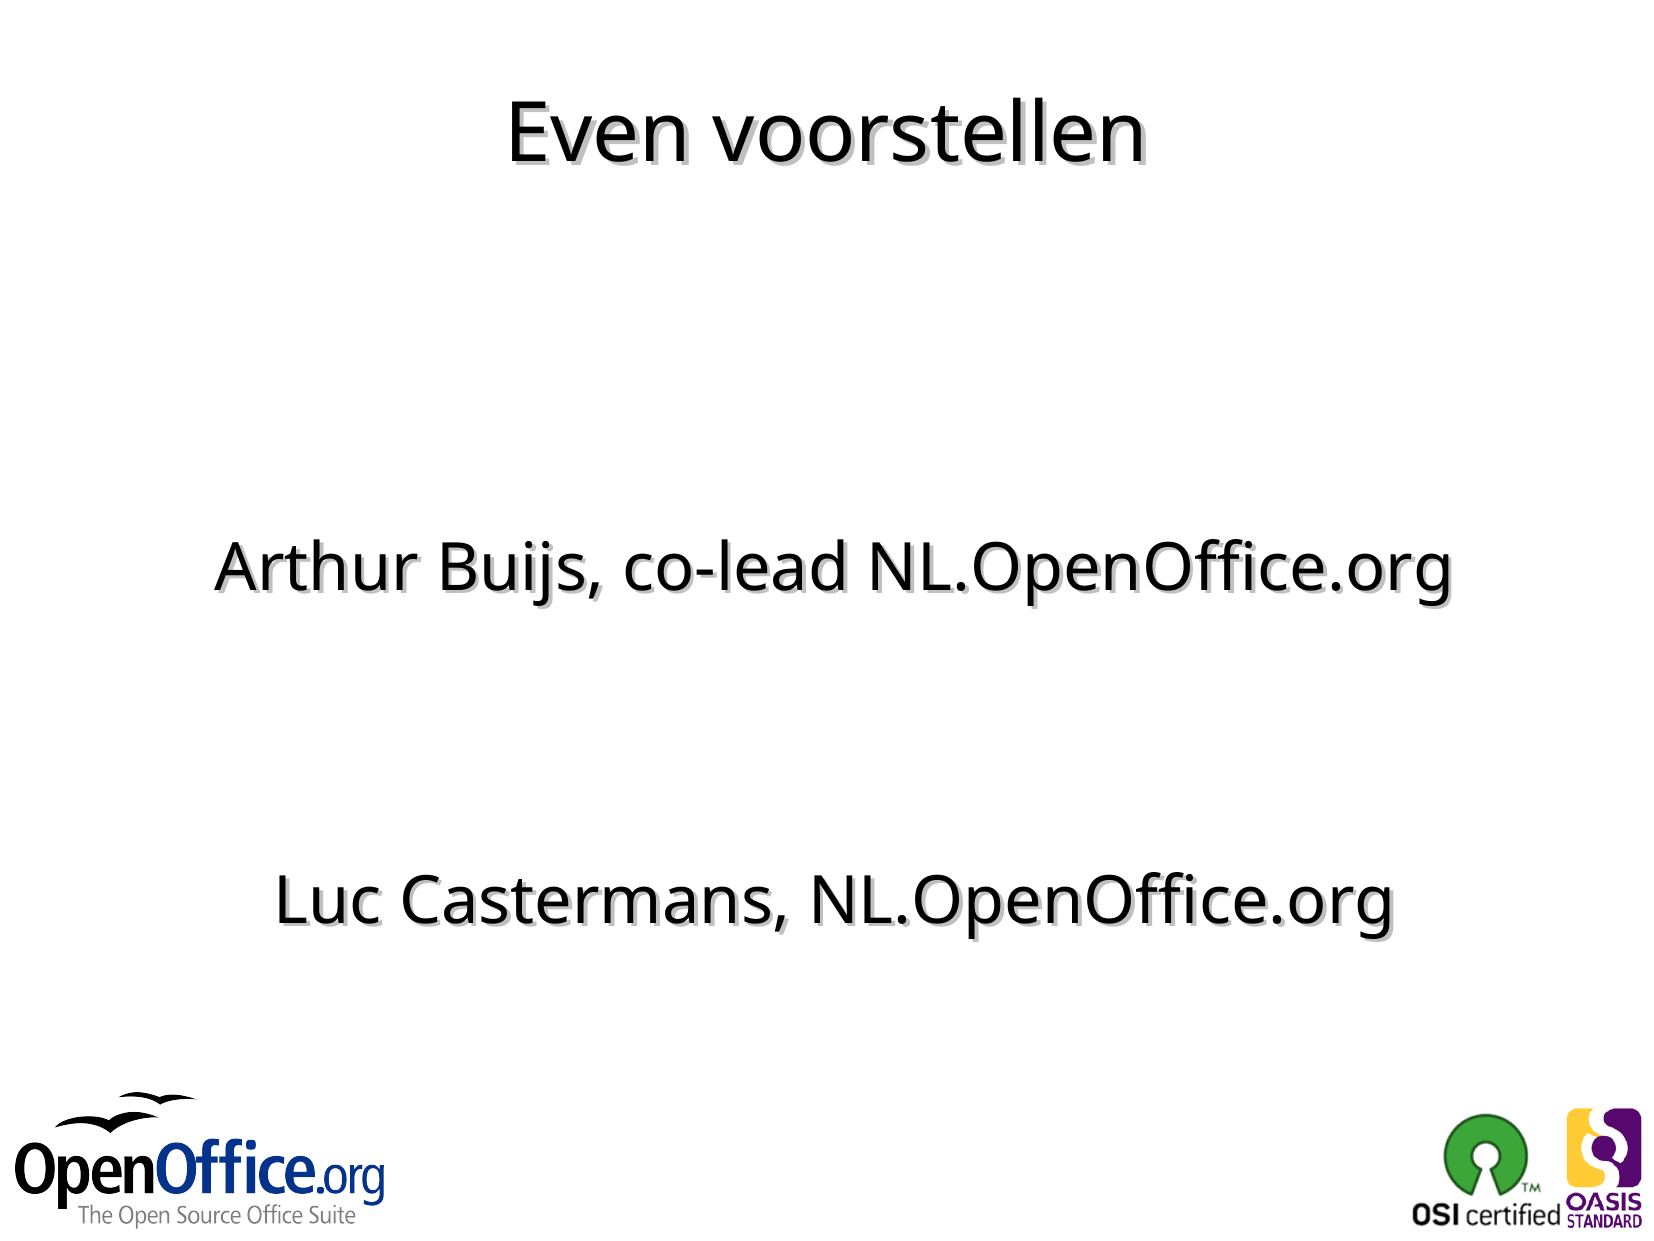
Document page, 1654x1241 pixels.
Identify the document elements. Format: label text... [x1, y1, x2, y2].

list Arthur Buijs, co-lead NL.OpenOffice.org Luc Castermans, NL.OpenOffice.org [82, 295, 1571, 1069]
picture [1405, 1102, 1654, 1238]
title Even voorstellen [82, 49, 1571, 207]
picture [15, 1092, 384, 1229]
